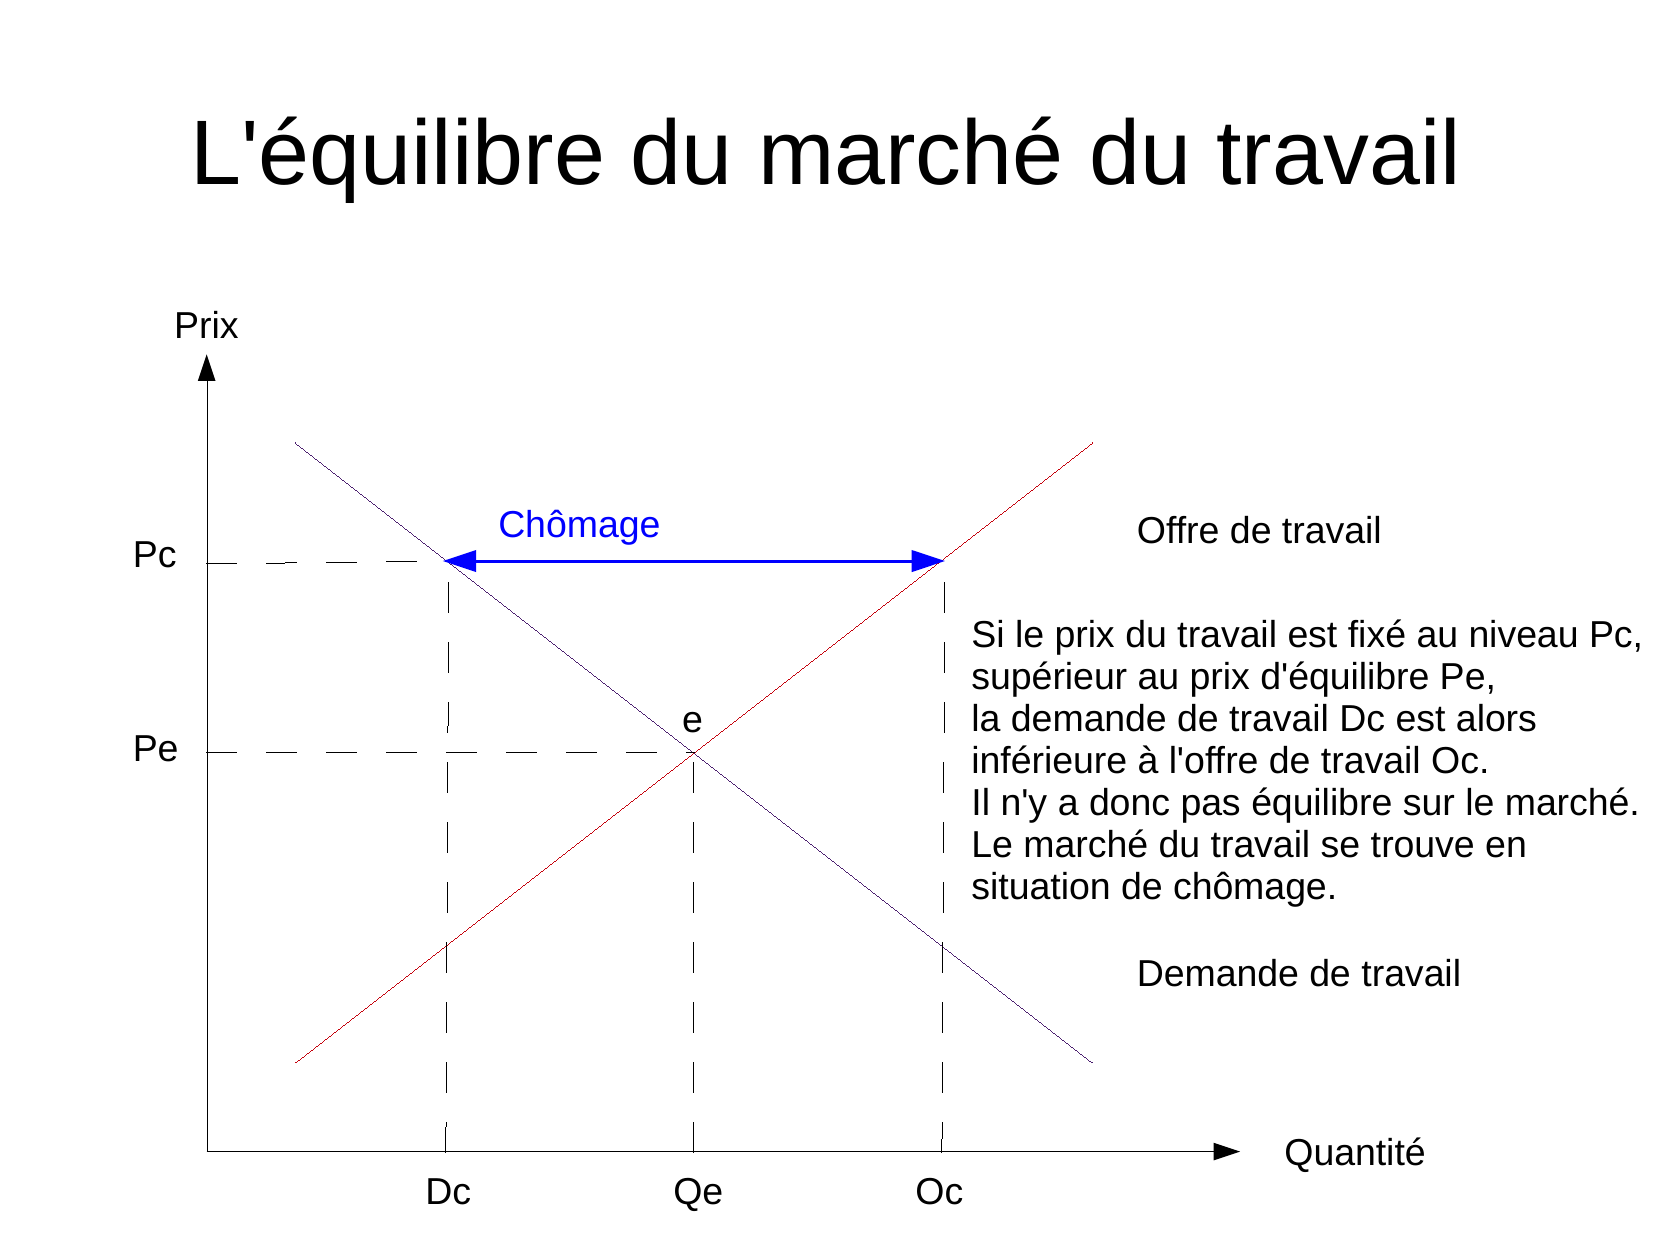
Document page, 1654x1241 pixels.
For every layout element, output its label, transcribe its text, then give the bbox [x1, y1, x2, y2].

text_box Qe [658, 1163, 739, 1221]
text_box Prix [159, 297, 254, 355]
text_box Pe [118, 720, 194, 778]
text_box Demande de travail [1122, 944, 1477, 1002]
title L'équilibre du marché du travail [82, 49, 1571, 257]
text_box Quantité [1269, 1124, 1442, 1182]
text_box Offre de travail [1122, 501, 1398, 559]
text_box Oc [900, 1163, 981, 1221]
text_box Chômage [483, 496, 676, 553]
text_box Pc [118, 525, 194, 583]
text_box Dc [410, 1163, 491, 1221]
text_box e [667, 690, 718, 748]
text_box Si le prix du travail est fixé au niveau Pc, supérieur au prix d'équilibre Pe, la demande de travail Dc est alors inférieure à l'offre de travail Oc. Il n'y a donc pas équilibre sur le marché. Le marché du travail se trouve en situation de chômage. [956, 606, 1654, 912]
